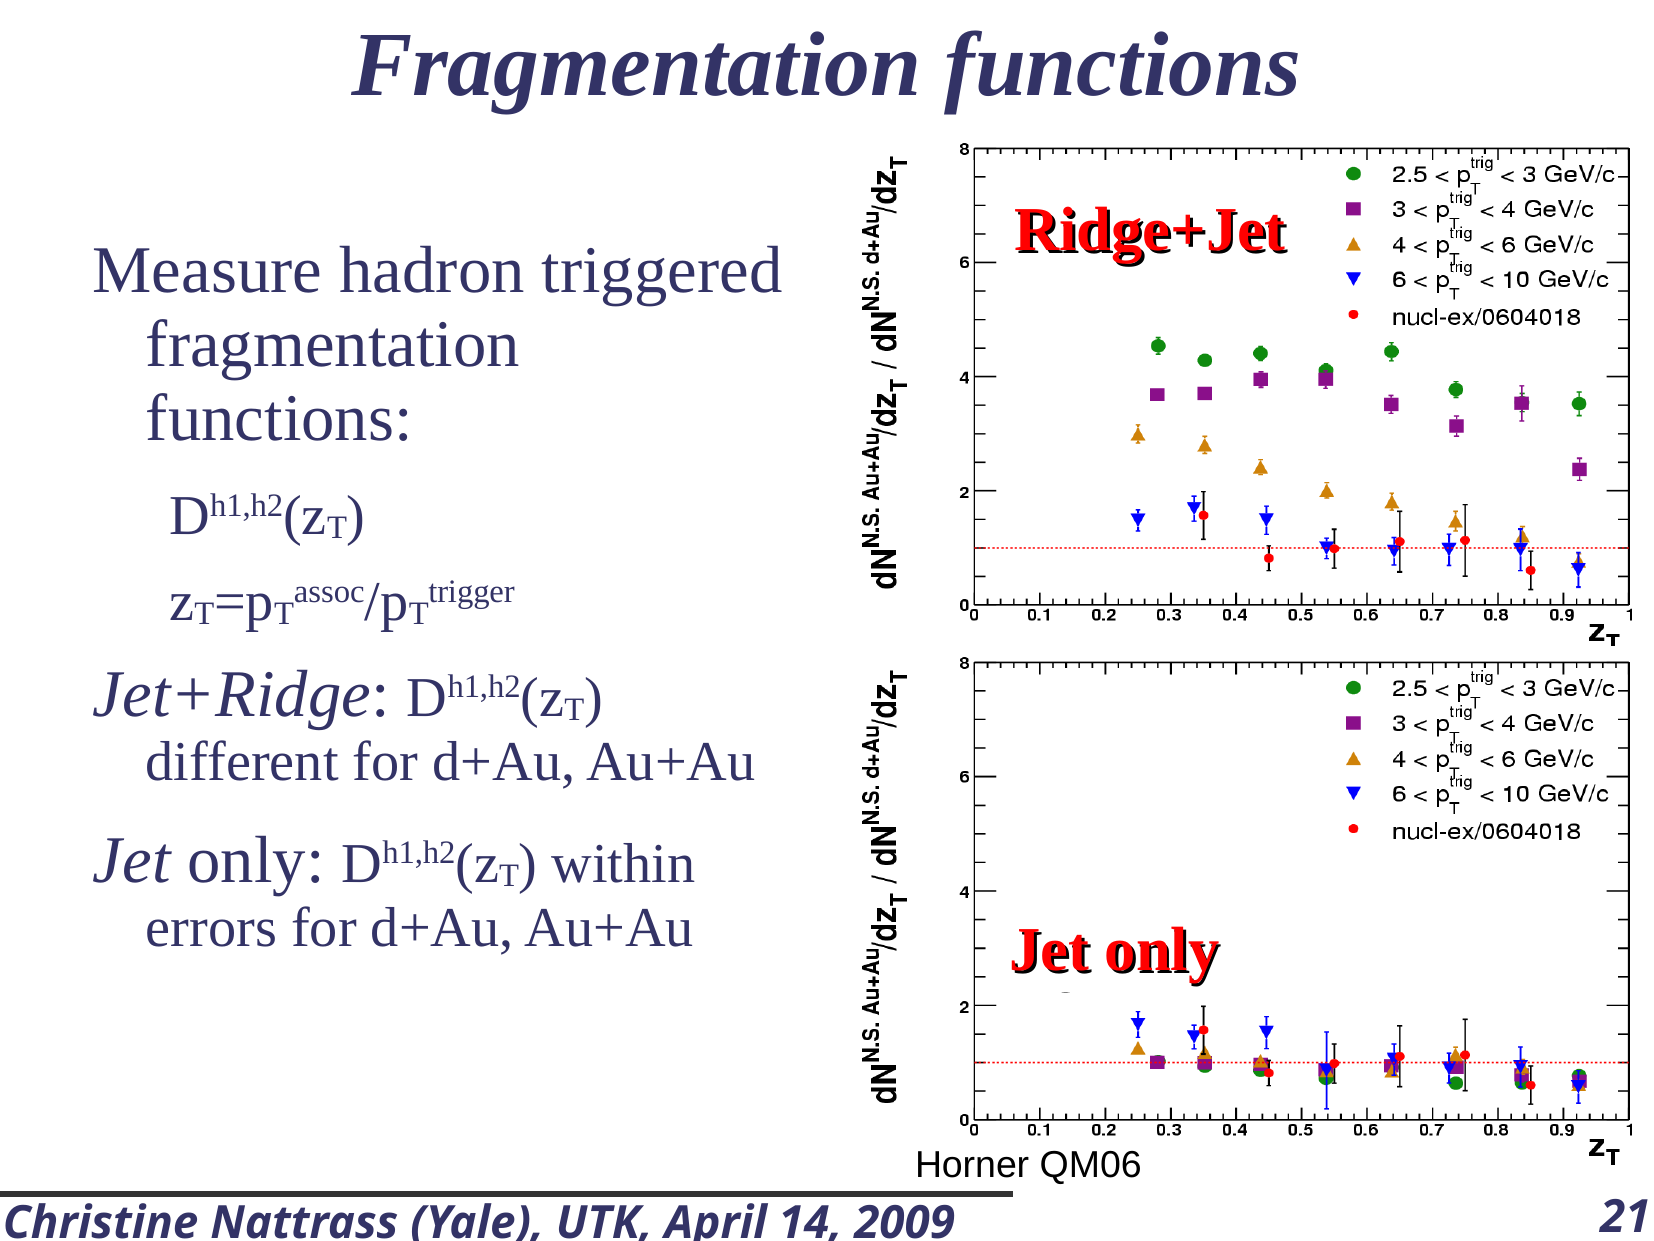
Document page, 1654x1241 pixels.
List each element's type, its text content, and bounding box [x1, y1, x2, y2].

list Measure hadron triggered fragmentation functions: Dh1,h2(zT) zT=pTassoc/pTtrigger Jet+Ridge: Dh1,h2(zT) different for d+Au, Au+Au Jet only: Dh1,h2(zT) within errors for d+Au, Au+Au [75, 232, 788, 1034]
text_box Ridge+Jet [999, 187, 1375, 272]
picture [804, 132, 1654, 1172]
text_box Jet only [994, 907, 1270, 992]
title Fragmentation functions [82, 0, 1571, 168]
text_box Horner QM06 [900, 1136, 1501, 1194]
